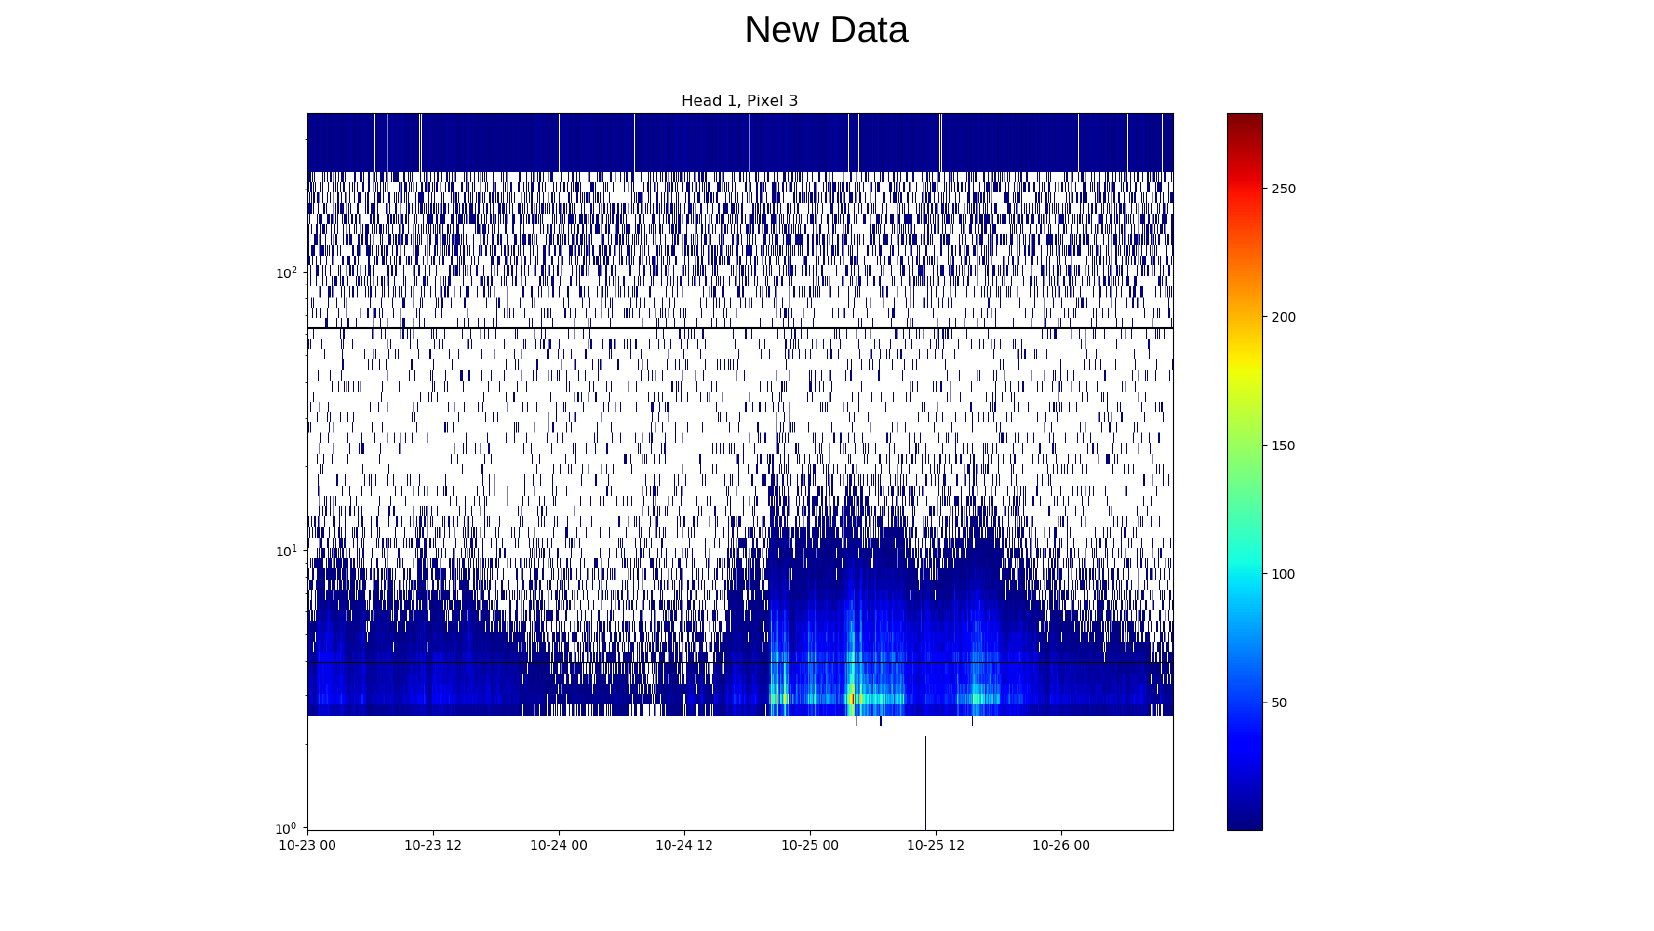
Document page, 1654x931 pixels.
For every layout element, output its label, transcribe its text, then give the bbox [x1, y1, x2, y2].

text_box New Data [729, 1, 924, 58]
picture [132, 1, 1528, 931]
